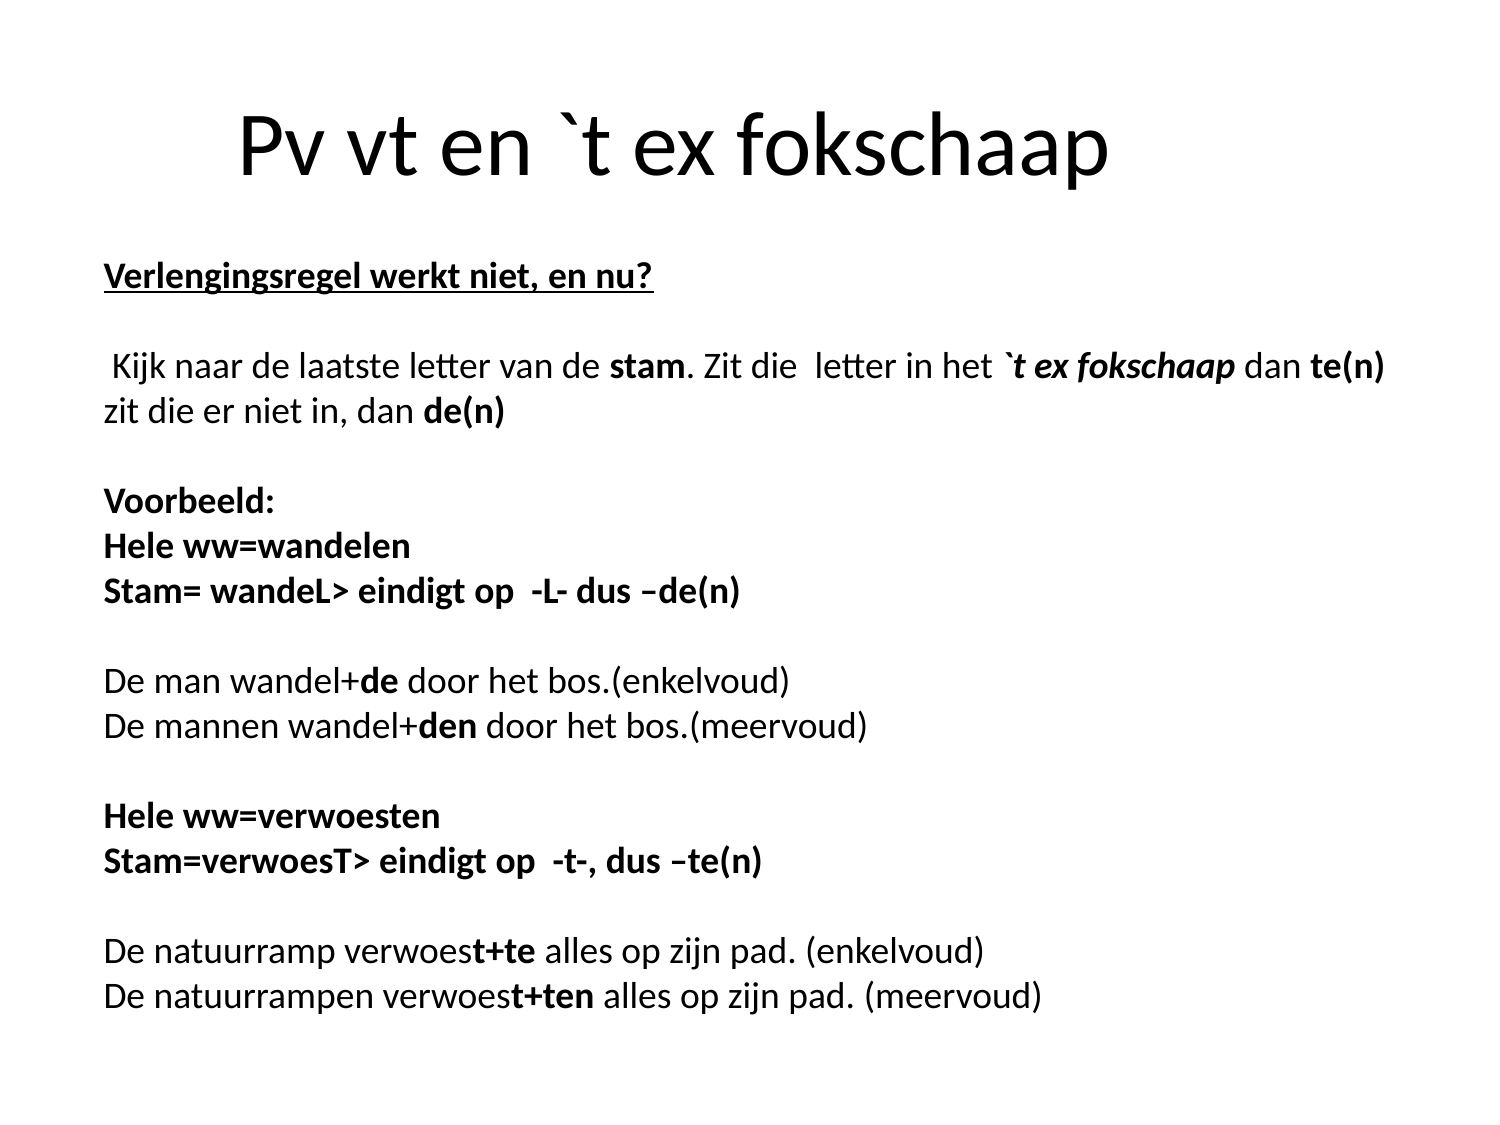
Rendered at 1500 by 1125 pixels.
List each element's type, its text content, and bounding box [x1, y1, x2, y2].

title Pv vt en `t ex fokschaap [0, 45, 1351, 233]
text_box Verlengingsregel werkt niet, en nu? Kijk naar de laatste letter van de stam. Zit die letter in het `t ex fokschaap dan te(n) zit die er niet in, dan de(n) Voorbeeld: Hele ww=wandelen Stam= wandeL> eindigt op -L- dus –de(n) De man wandel+de door het bos.(enkelvoud) De mannen wandel+den door het bos.(meervoud) Hele ww=verwoesten Stam=verwoesT> eindigt op -t-, dus –te(n) De natuurramp verwoest+te alles op zijn pad. (enkelvoud) De natuurrampen verwoest+ten alles op zijn pad. (meervoud) [88, 243, 1424, 1123]
